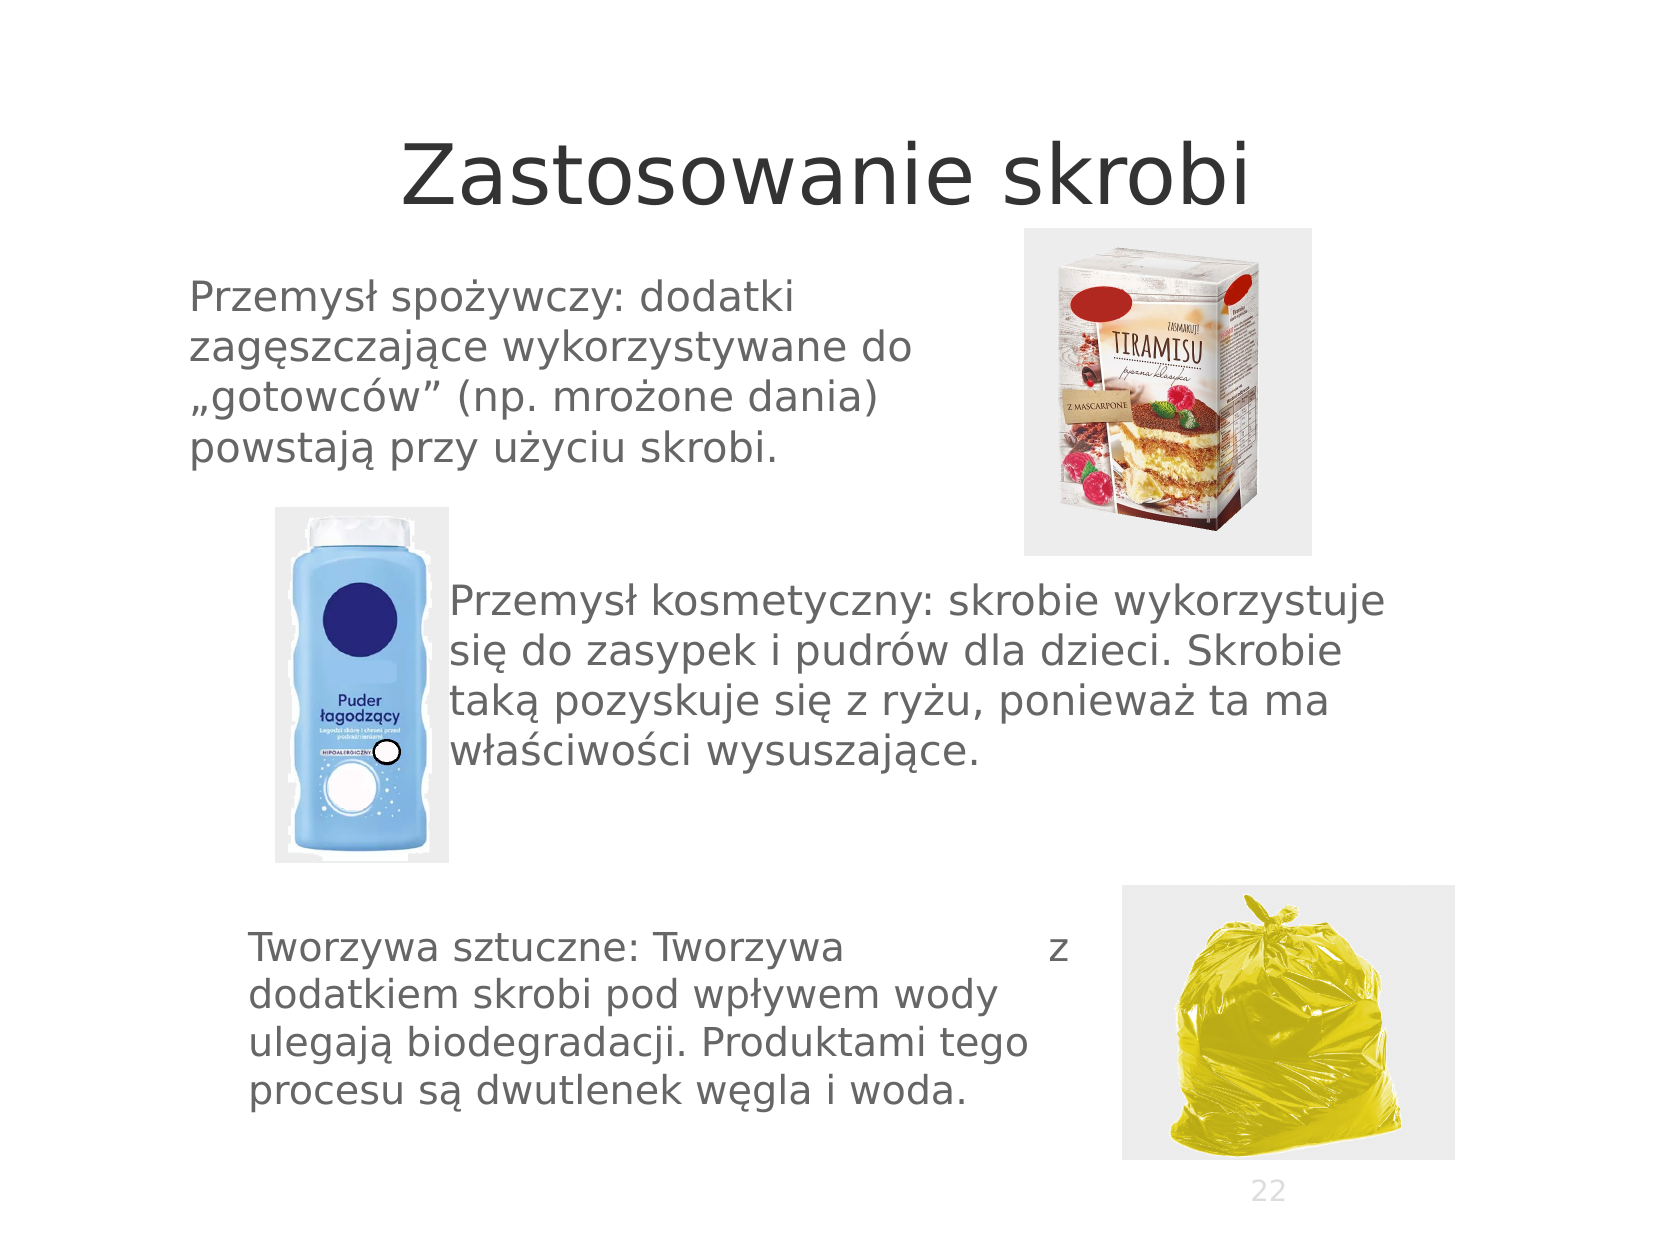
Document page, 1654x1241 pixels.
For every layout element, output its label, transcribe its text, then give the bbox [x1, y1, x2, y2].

picture [1122, 885, 1455, 1160]
title Zastosowanie skrobi [114, 73, 1539, 271]
list Przemysł kosmetyczny: skrobie wykorzystuje się do zasypek i pudrów dla dzieci. Skrobie taką pozyskuje się z ryżu, ponieważ ta ma właściwości wysuszające. [449, 573, 1398, 851]
list Przemysł spożywczy: dodatki zagęszczające wykorzystywane do „gotowców” (np. mrożone dania) powstają przy użyciu skrobi. [188, 270, 1024, 473]
list Tworzywa sztuczne: Tworzywa z dodatkiem skrobi pod wpływem wody ulegają biodegradacji. Produktami tego procesu są dwutlenek węgla i woda. [248, 921, 1111, 1116]
picture [1024, 228, 1312, 556]
picture [275, 507, 449, 863]
text_box [1250, 1172, 1636, 1241]
